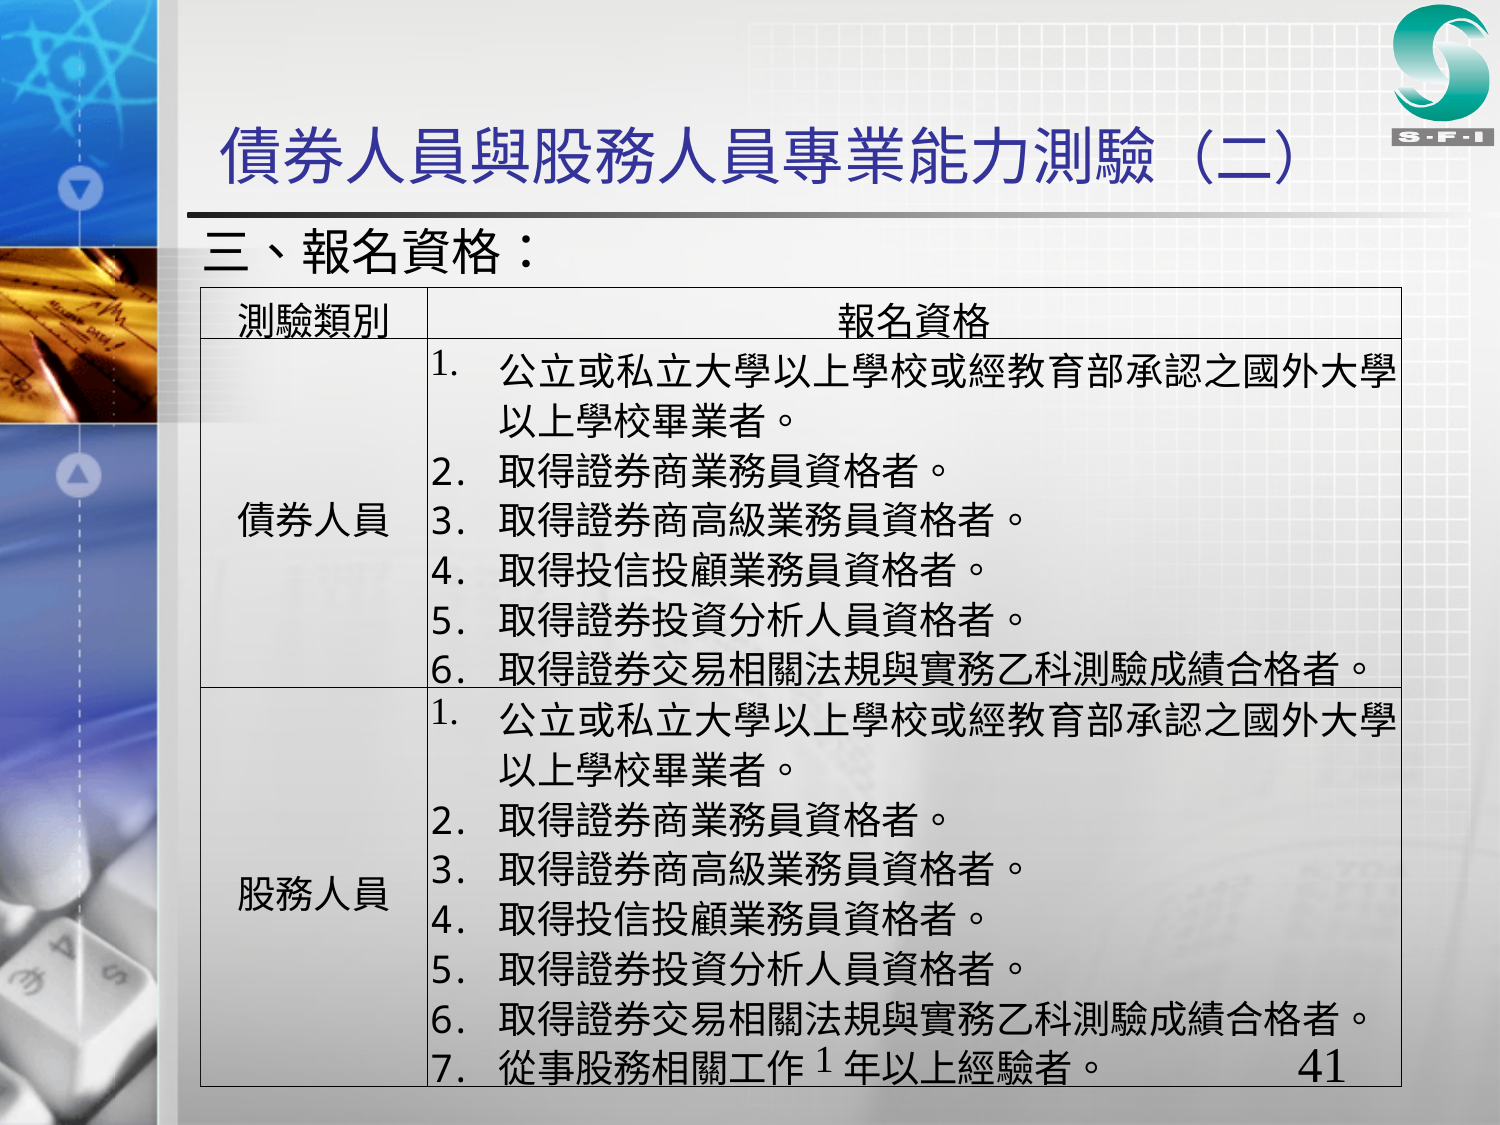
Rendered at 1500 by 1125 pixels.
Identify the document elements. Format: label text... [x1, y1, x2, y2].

chart [200, 287, 1462, 1122]
picture [0, 0, 1500, 1125]
text_box 三、報名資格： [186, 212, 865, 288]
title 債券人員與股務人員專業能力測驗（二） [188, 101, 1363, 201]
